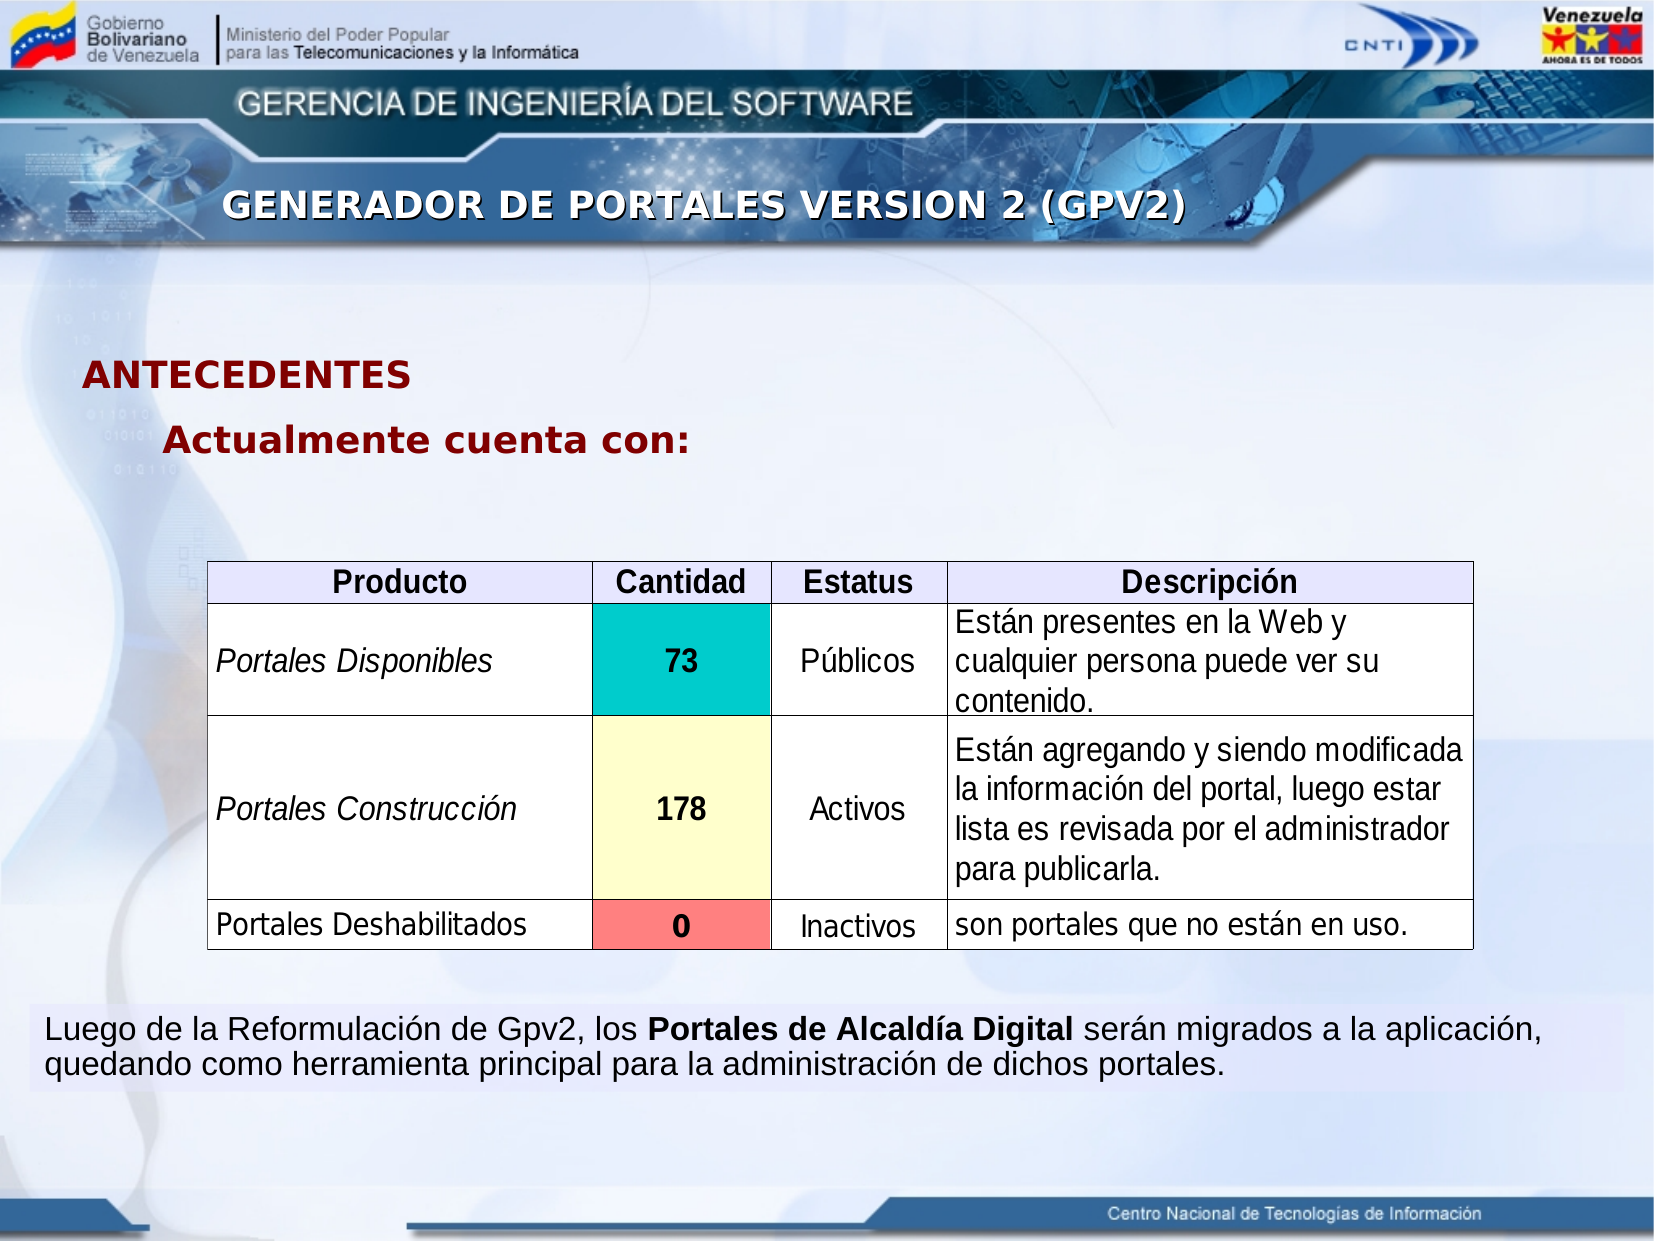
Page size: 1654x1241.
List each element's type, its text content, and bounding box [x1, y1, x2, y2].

text_box Luego de la Reformulación de Gpv2, los Portales de Alcaldía Digital serán migrados a la aplicación, quedando como herramienta principal para la administración de dichos portales. [29, 1003, 1625, 1092]
picture [0, 0, 1654, 1241]
text_box GENERADOR DE PORTALES VERSION 2 (GPV2) [206, 177, 1270, 237]
chart [207, 561, 1476, 992]
text_box ANTECEDENTES Actualmente cuenta con: [5, 324, 981, 414]
